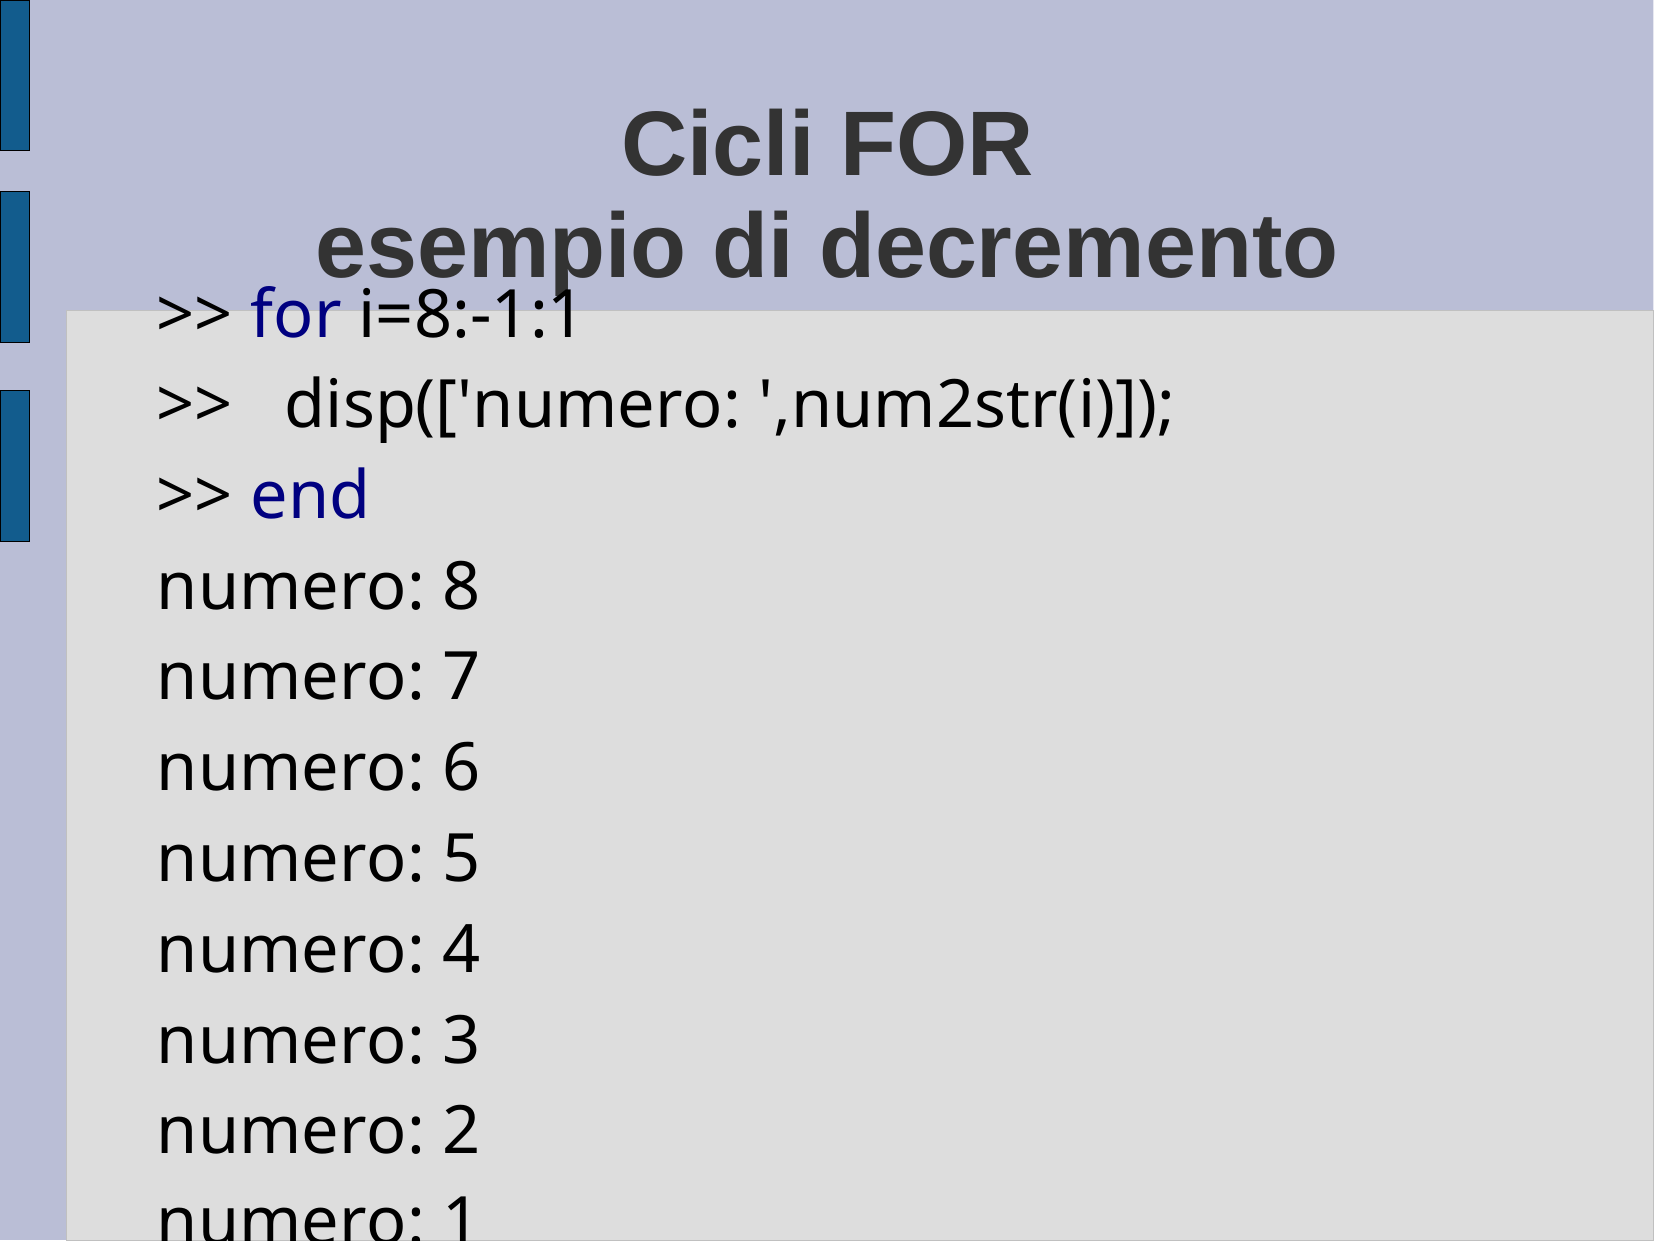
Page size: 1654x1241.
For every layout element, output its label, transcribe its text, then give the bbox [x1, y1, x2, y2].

subtitle >> for i=8:-1:1 >> disp(['numero: ',num2str(i)]); >> end numero: 8 numero: 7 numero: 6 numero: 5 numero: 4 numero: 3 numero: 2 numero: 1 [121, 319, 1534, 1211]
title Cicli FOR esempio di decremento [121, 92, 1534, 298]
